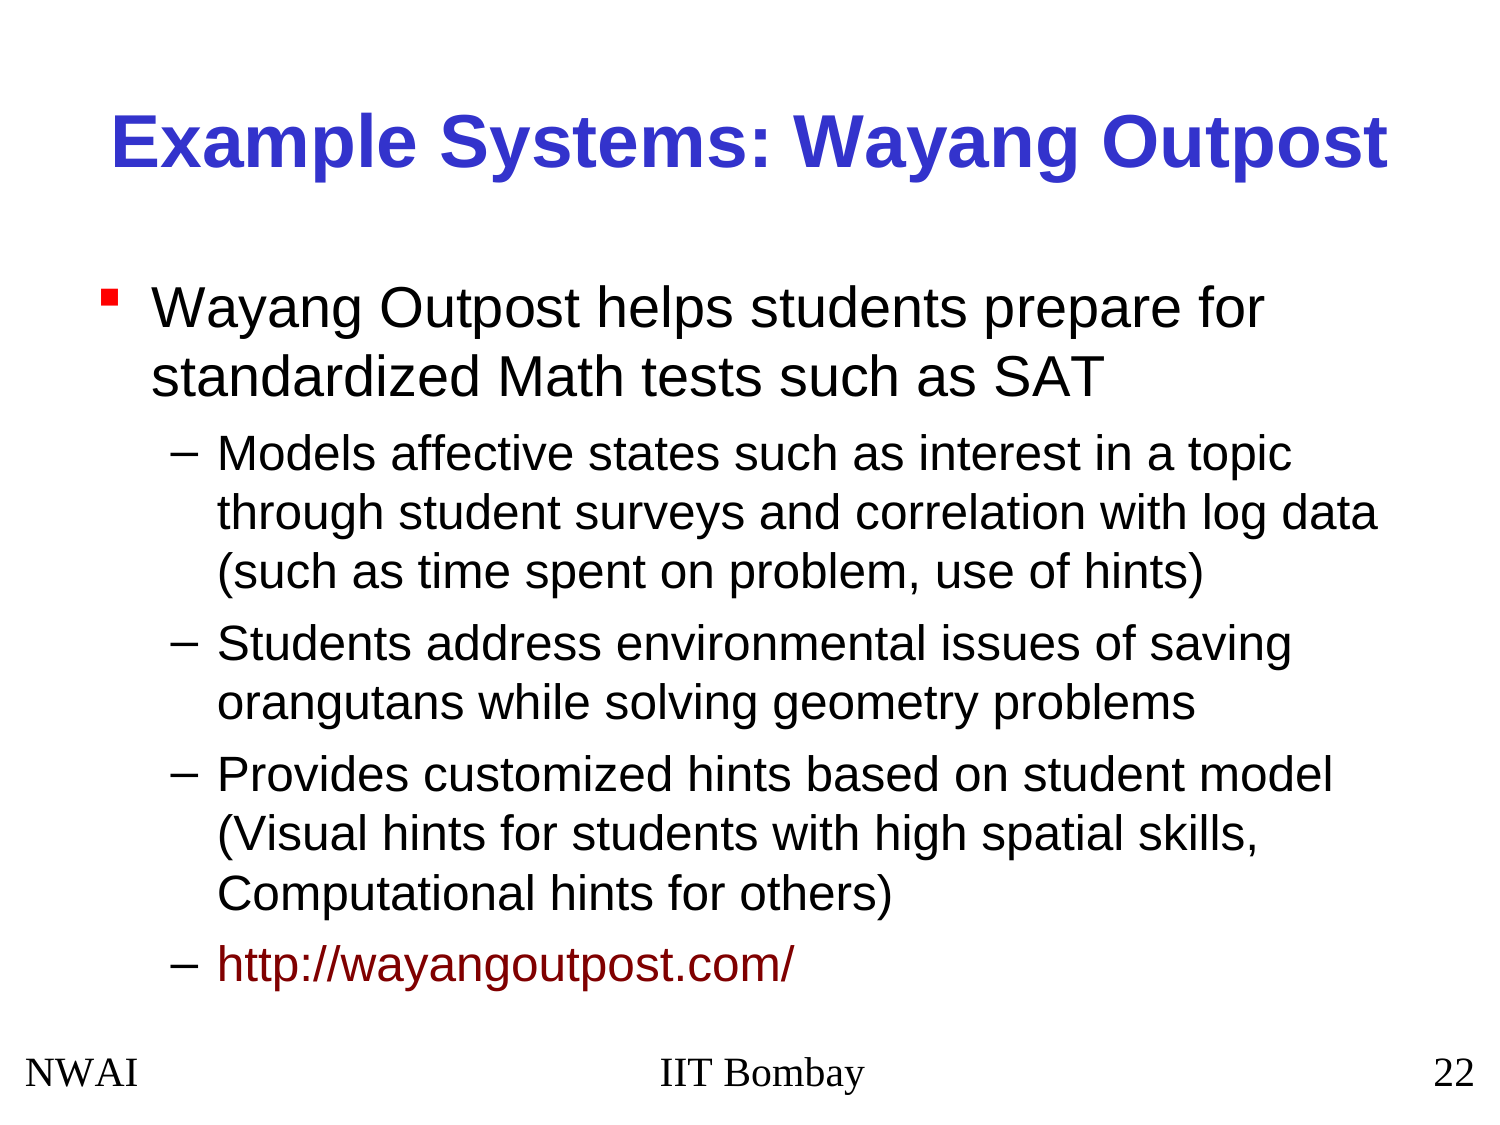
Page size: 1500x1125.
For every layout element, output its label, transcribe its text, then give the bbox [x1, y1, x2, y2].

list Wayang Outpost helps students prepare for standardized Math tests such as SAT Models affective states such as interest in a topic through student surveys and correlation with log data (such as time spent on problem, use of hints) Students address environmental issues of saving orangutans while solving geometry problems Provides customized hints based on student model (Visual hints for students with high spatial skills, Computational hints for others) http://wayangoutpost.com/ [81, 262, 1457, 1005]
title Example Systems: Wayang Outpost [37, 62, 1463, 213]
